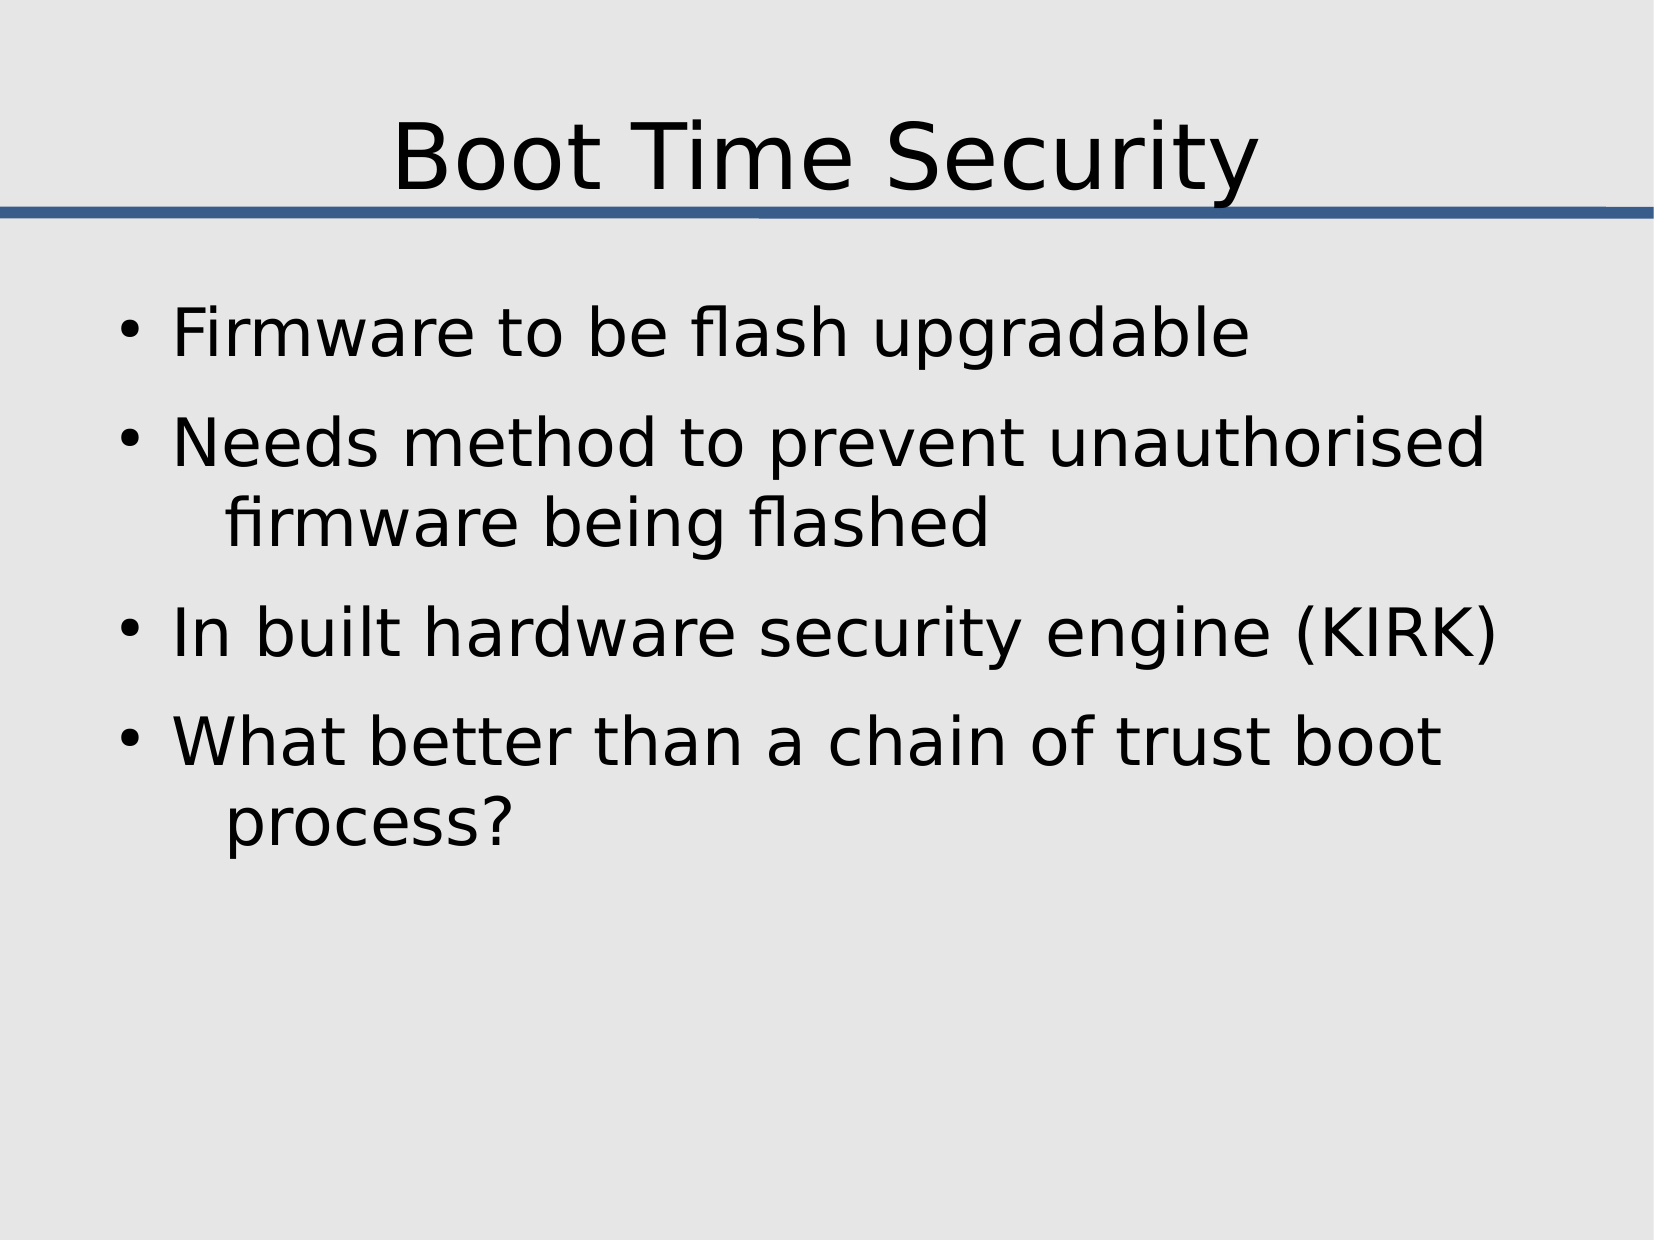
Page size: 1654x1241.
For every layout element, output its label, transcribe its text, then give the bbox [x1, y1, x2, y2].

title Boot Time Security [82, 56, 1571, 250]
list Firmware to be flash upgradable Needs method to prevent unauthorised firmware being flashed In built hardware security engine (KIRK) What better than a chain of trust boot process? [82, 290, 1571, 1094]
